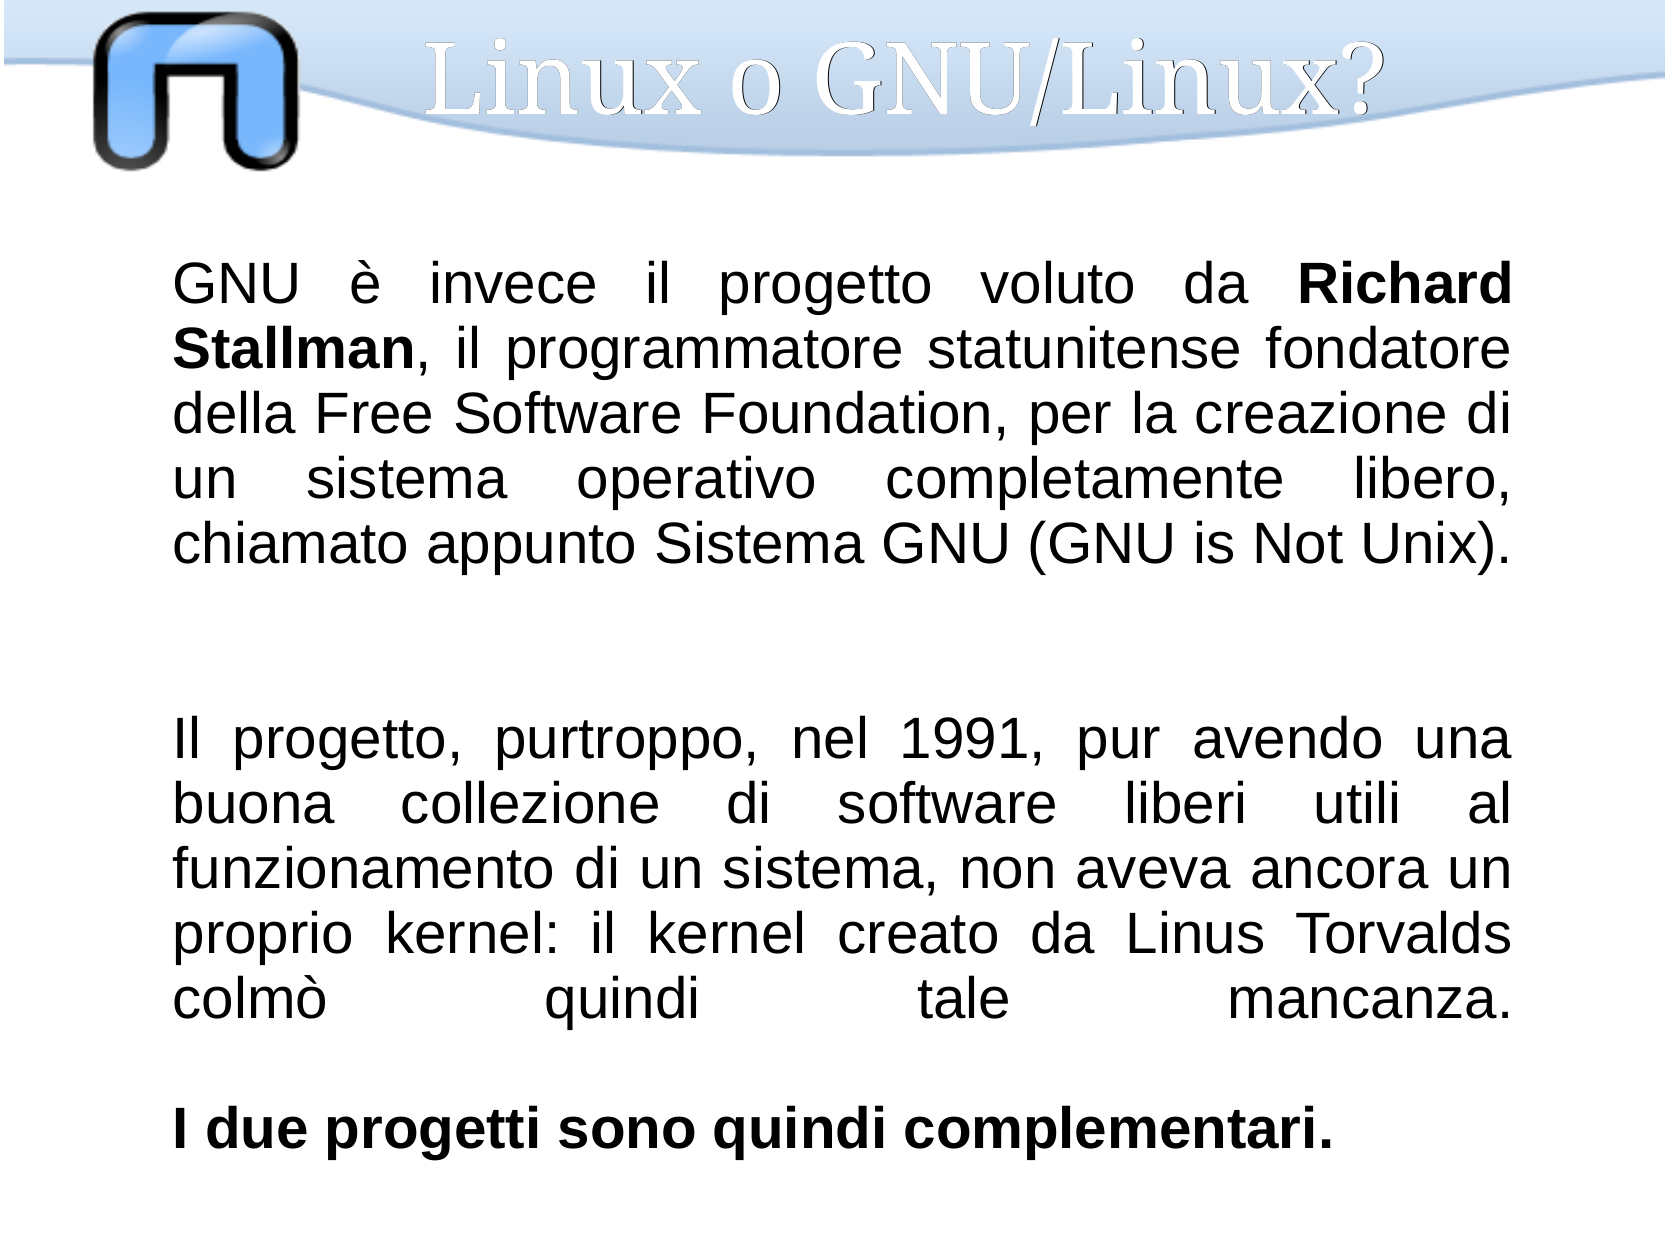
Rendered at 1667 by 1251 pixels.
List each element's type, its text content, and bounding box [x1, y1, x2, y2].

text_box Linux o GNU/Linux? [407, 0, 1443, 168]
title GNU è invece il progetto voluto da Richard Stallman, il programmatore statunitense fondatore della Free Software Foundation, per la creazione di un sistema operativo completamente libero, chiamato appunto Sistema GNU (GNU is Not Unix). Il progetto, purtroppo, nel 1991, pur avendo una buona collezione di software liberi utili al funzionamento di un sistema, non aveva ancora un proprio kernel: il kernel creato da Linus Torvalds colmò quindi tale mancanza. I due progetti sono quindi complementari. [172, 249, 1515, 1162]
picture [0, 0, 1667, 1251]
